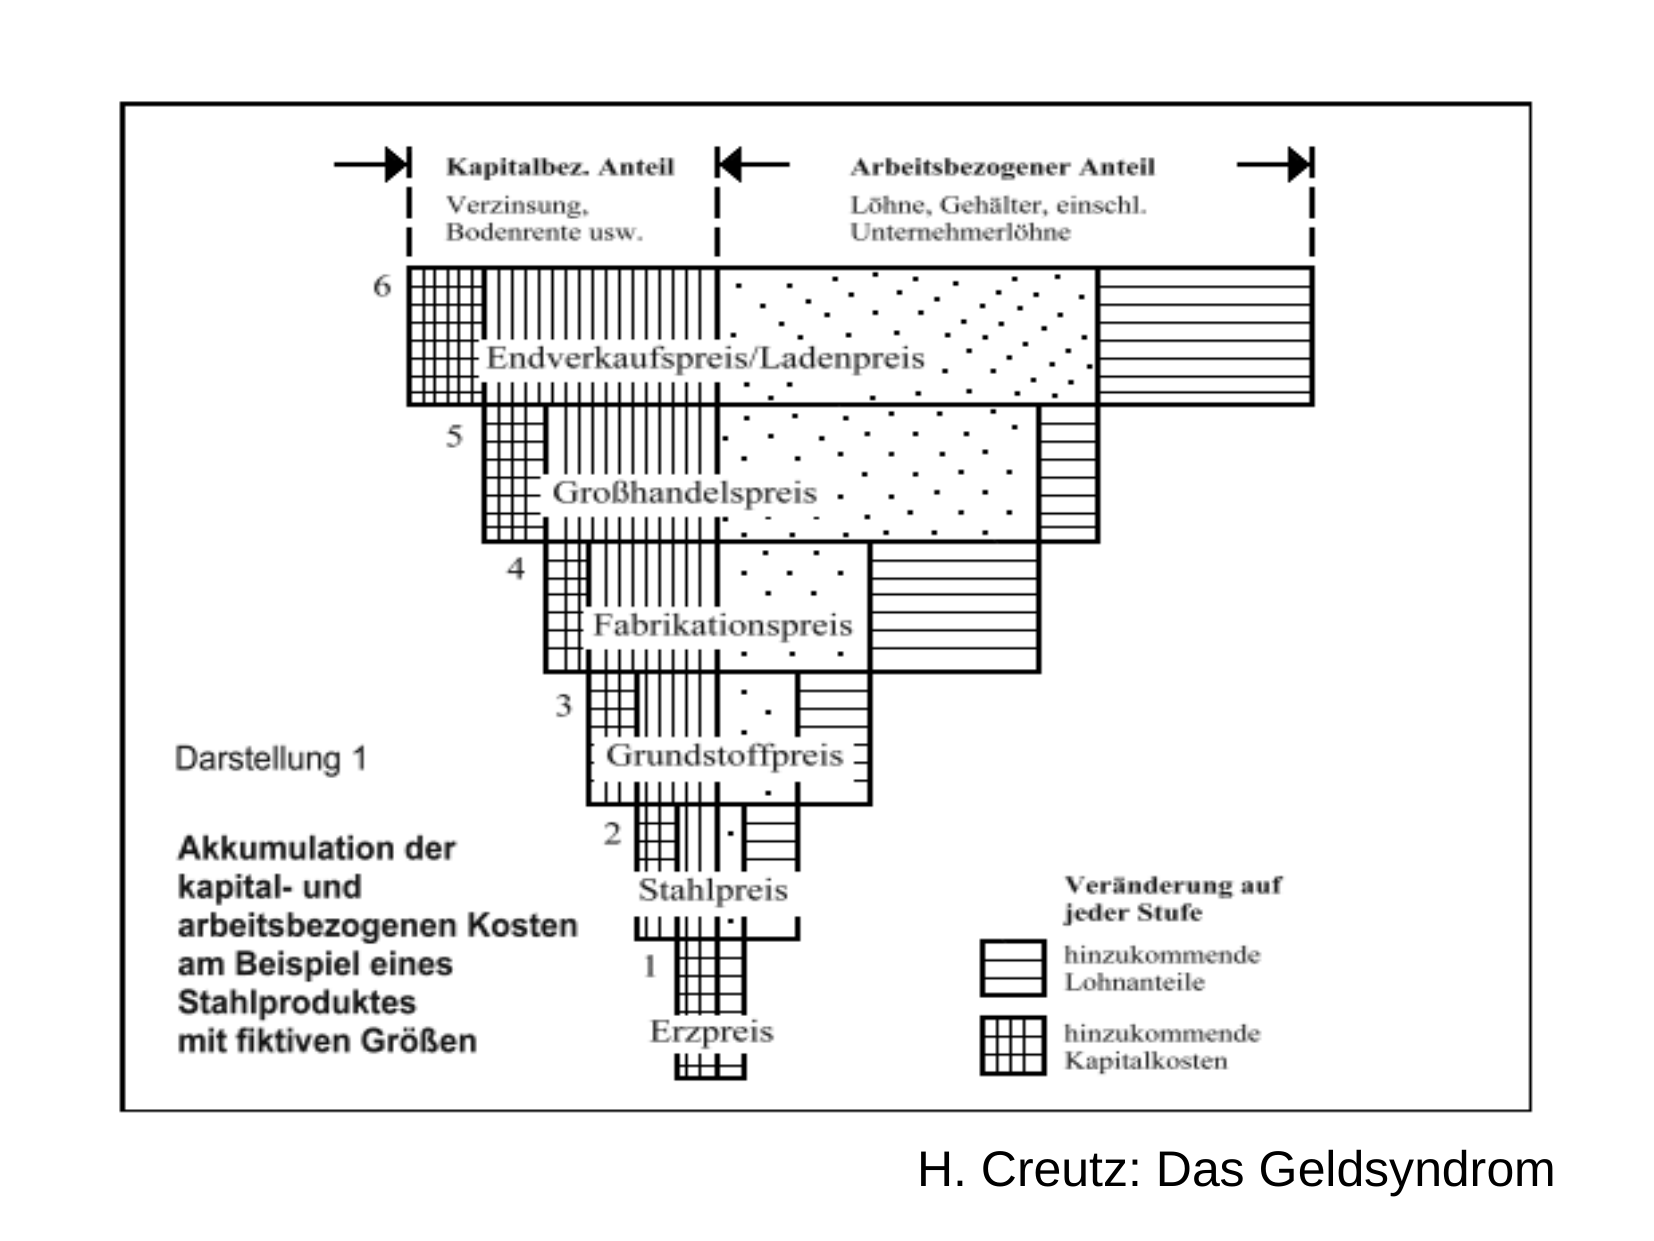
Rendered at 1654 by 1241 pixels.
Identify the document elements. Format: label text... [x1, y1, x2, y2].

text_box H. Creutz: Das Geldsyndrom [902, 1134, 1572, 1206]
picture [118, 100, 1538, 1118]
